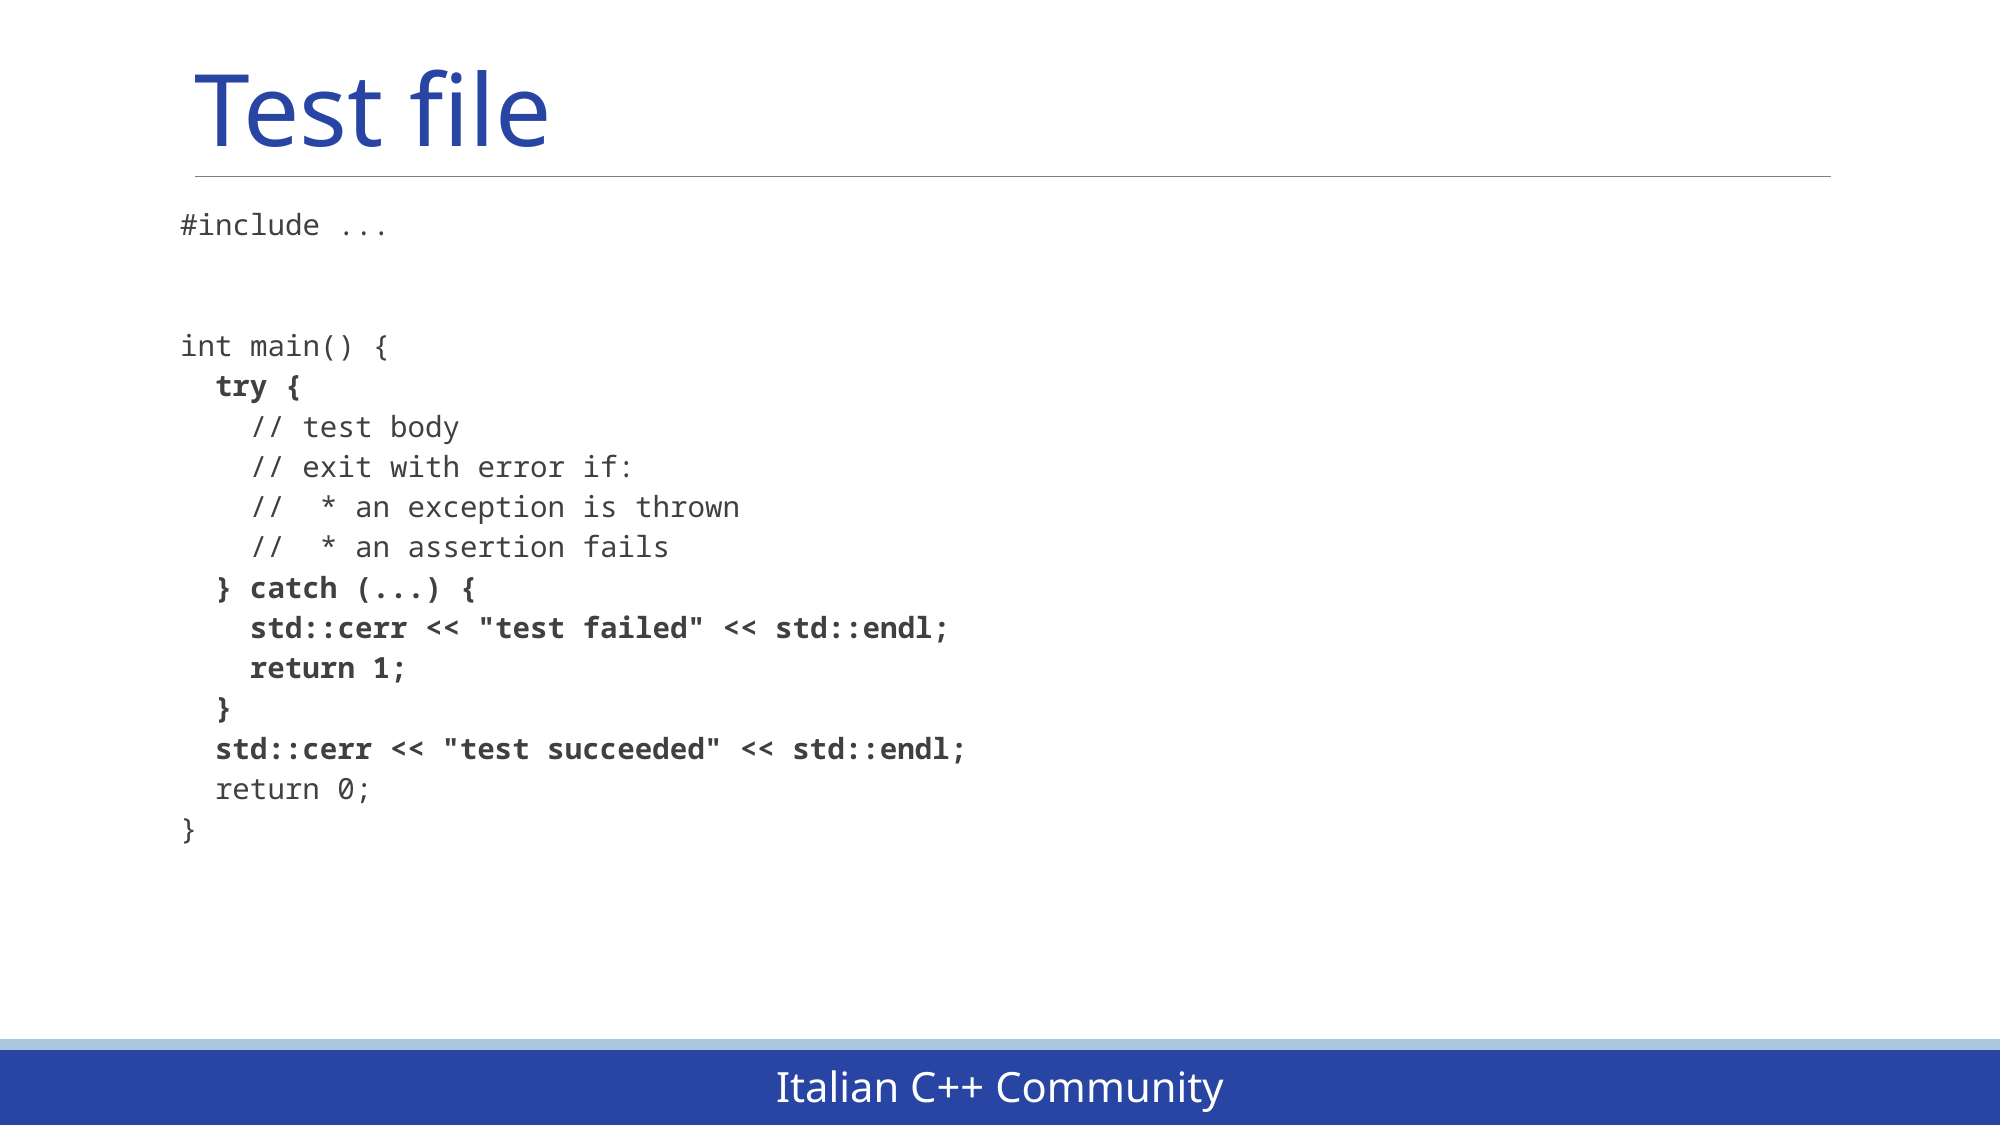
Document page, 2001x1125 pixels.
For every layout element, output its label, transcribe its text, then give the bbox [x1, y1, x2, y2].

title Test file [179, 2, 1830, 175]
list #include ... int main() { try { // test body // exit with error if: // * an exception is thrown // * an assertion fails } catch (...) { std::cerr << "test failed" << std::endl; return 1; } std::cerr << "test succeeded" << std::endl; return 0; } [179, 202, 1949, 1011]
